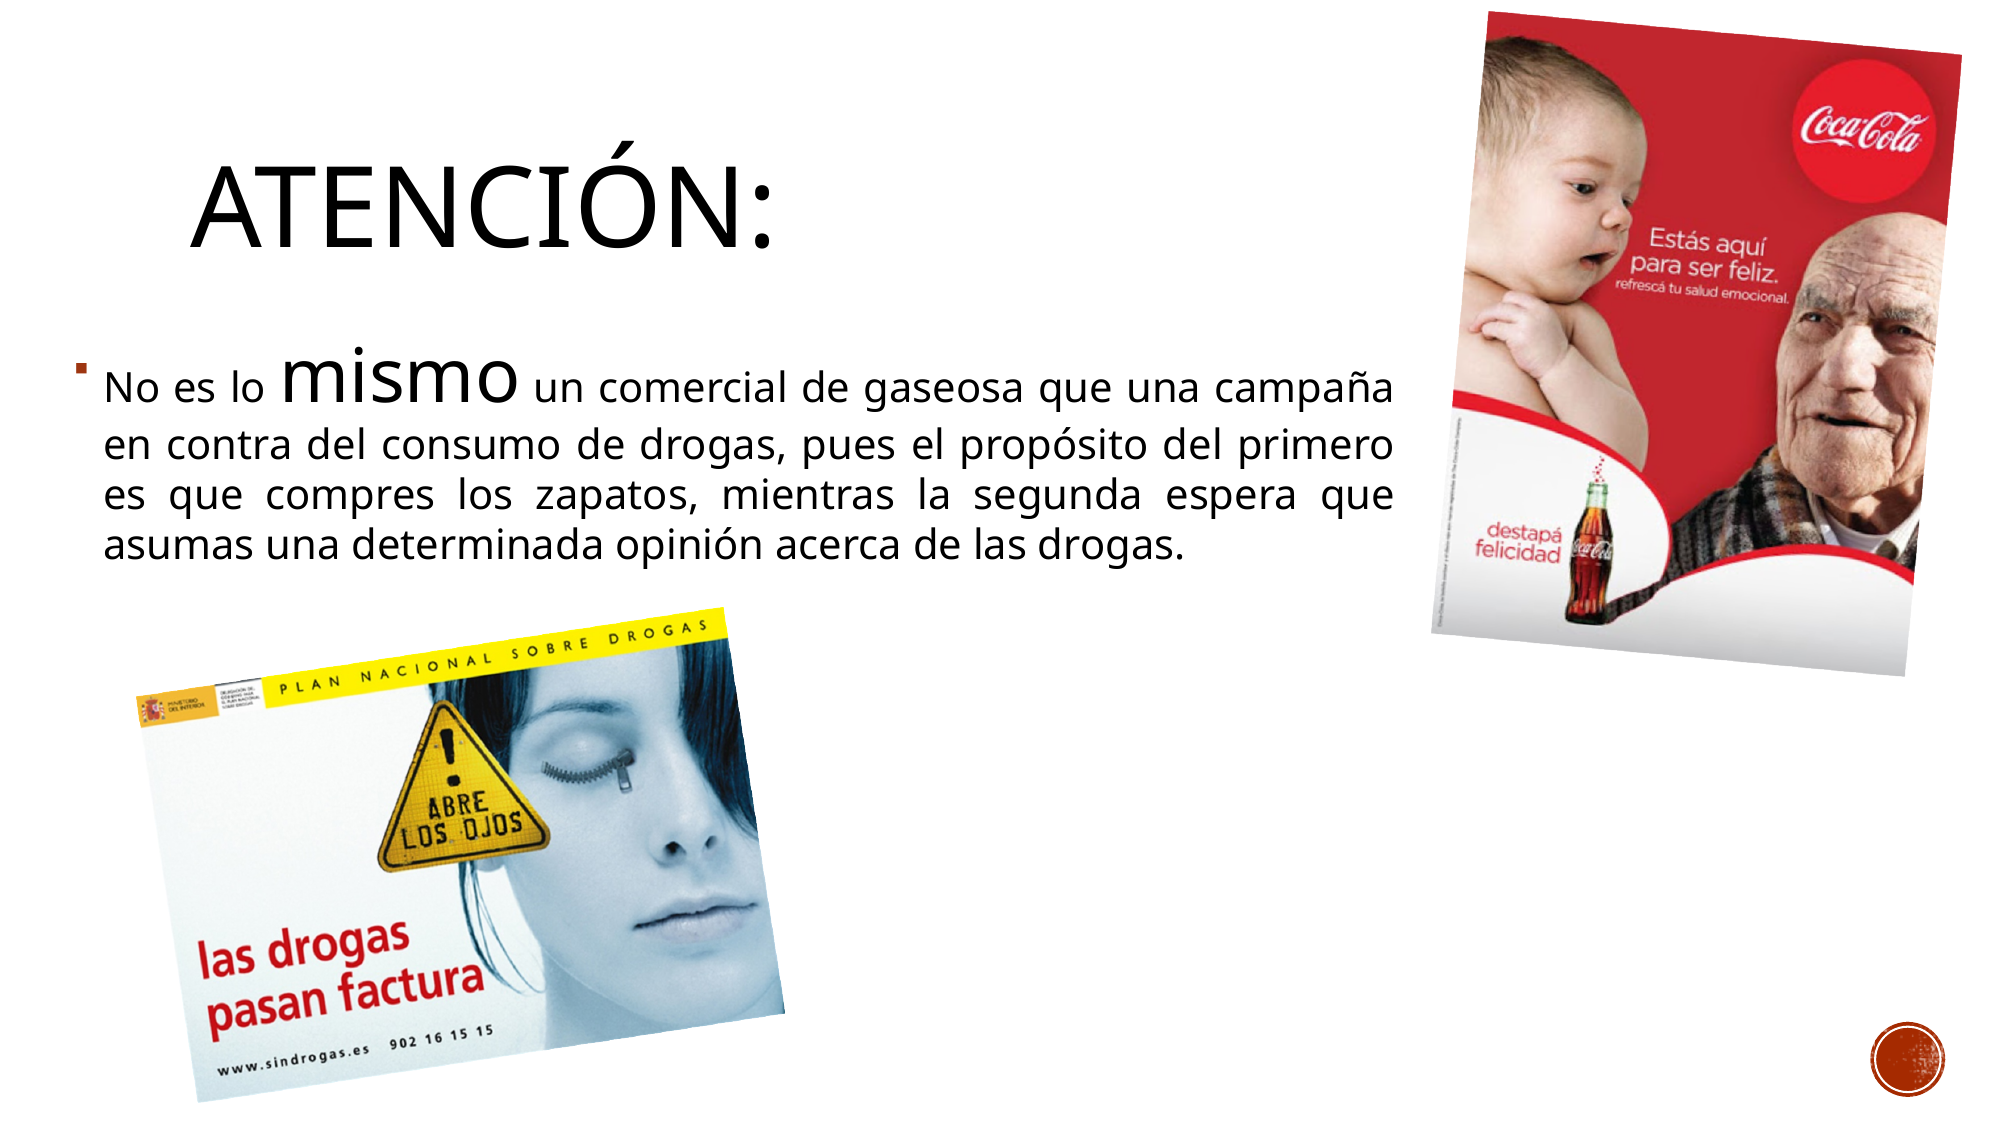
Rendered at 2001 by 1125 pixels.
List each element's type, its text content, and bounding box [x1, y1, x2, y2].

picture [1870, 1021, 1946, 1097]
picture [1430, 10, 1962, 677]
list No es lo mismo un comercial de gaseosa que una campaña en contra del consumo de drogas, pues el propósito del primero es que compres los zapatos, mientras la segunda espera que asumas una determinada opinión acerca de las drogas. [58, 320, 1411, 607]
picture [135, 606, 785, 1103]
title Atención: [175, 79, 1481, 344]
